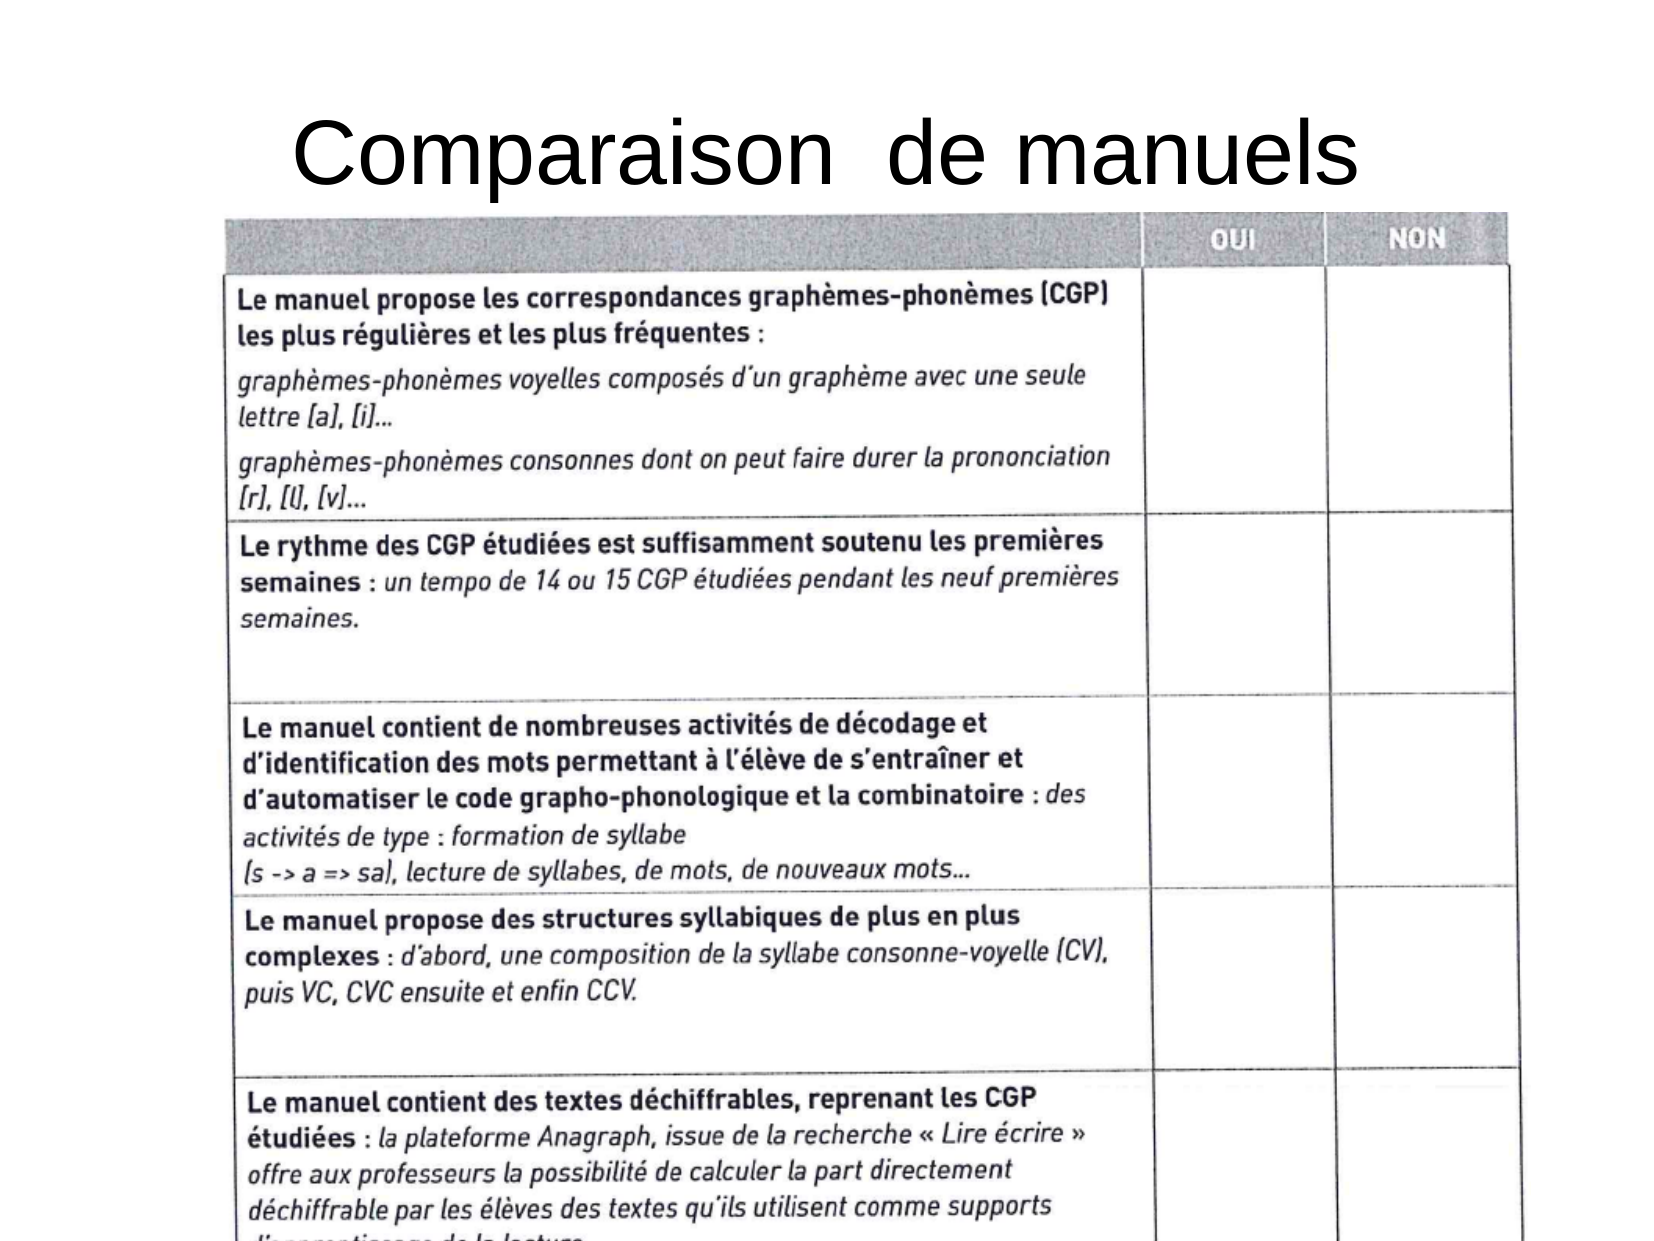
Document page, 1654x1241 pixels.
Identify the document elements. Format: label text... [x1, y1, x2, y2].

title Comparaison de manuels [82, 49, 1571, 257]
picture [184, 212, 1531, 1241]
